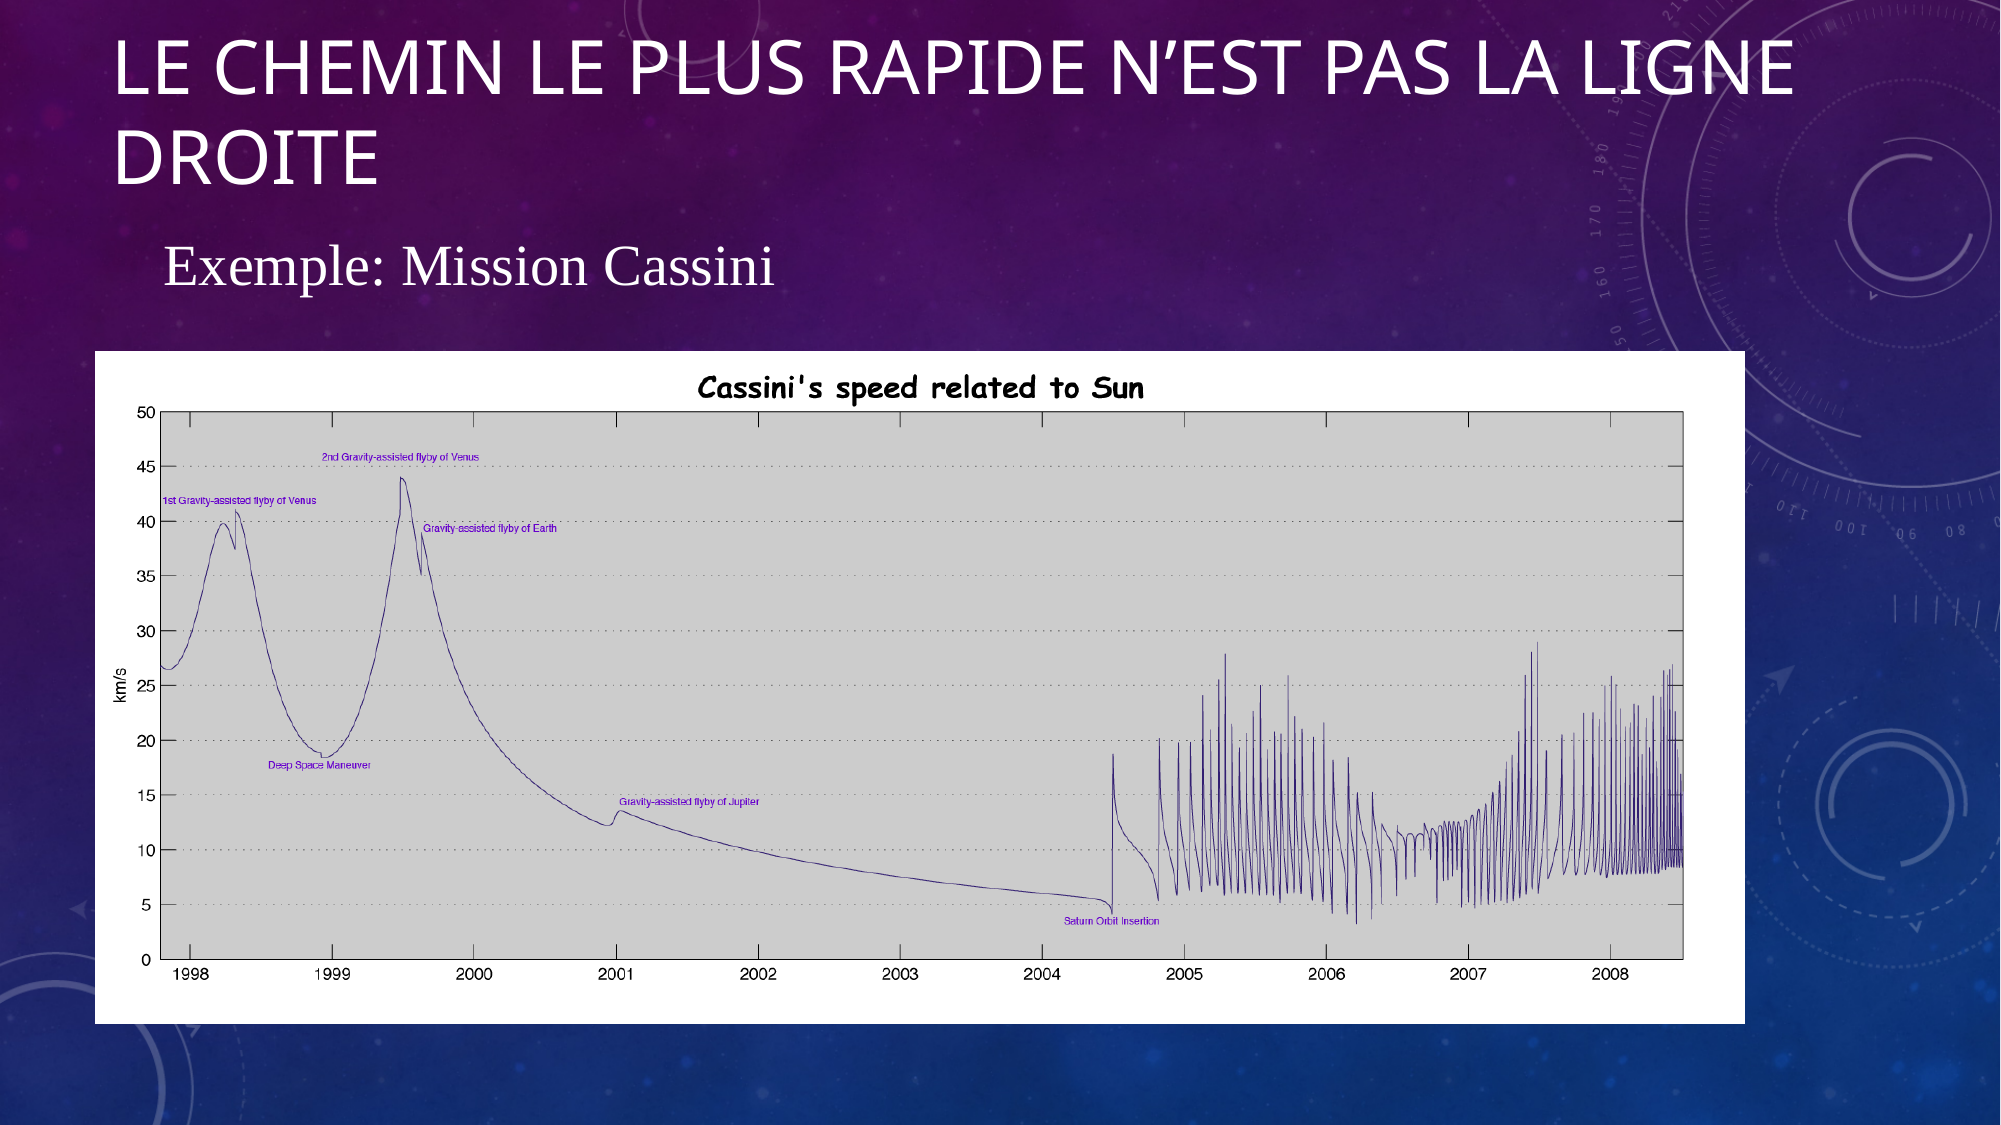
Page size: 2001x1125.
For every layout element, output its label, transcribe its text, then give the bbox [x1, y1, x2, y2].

title Le chemin le plus rapide n’est pas la ligne droite [96, 0, 1905, 220]
list [112, 351, 1905, 1070]
picture [95, 351, 1745, 1024]
text_box Exemple: Mission Cassini [148, 219, 844, 306]
